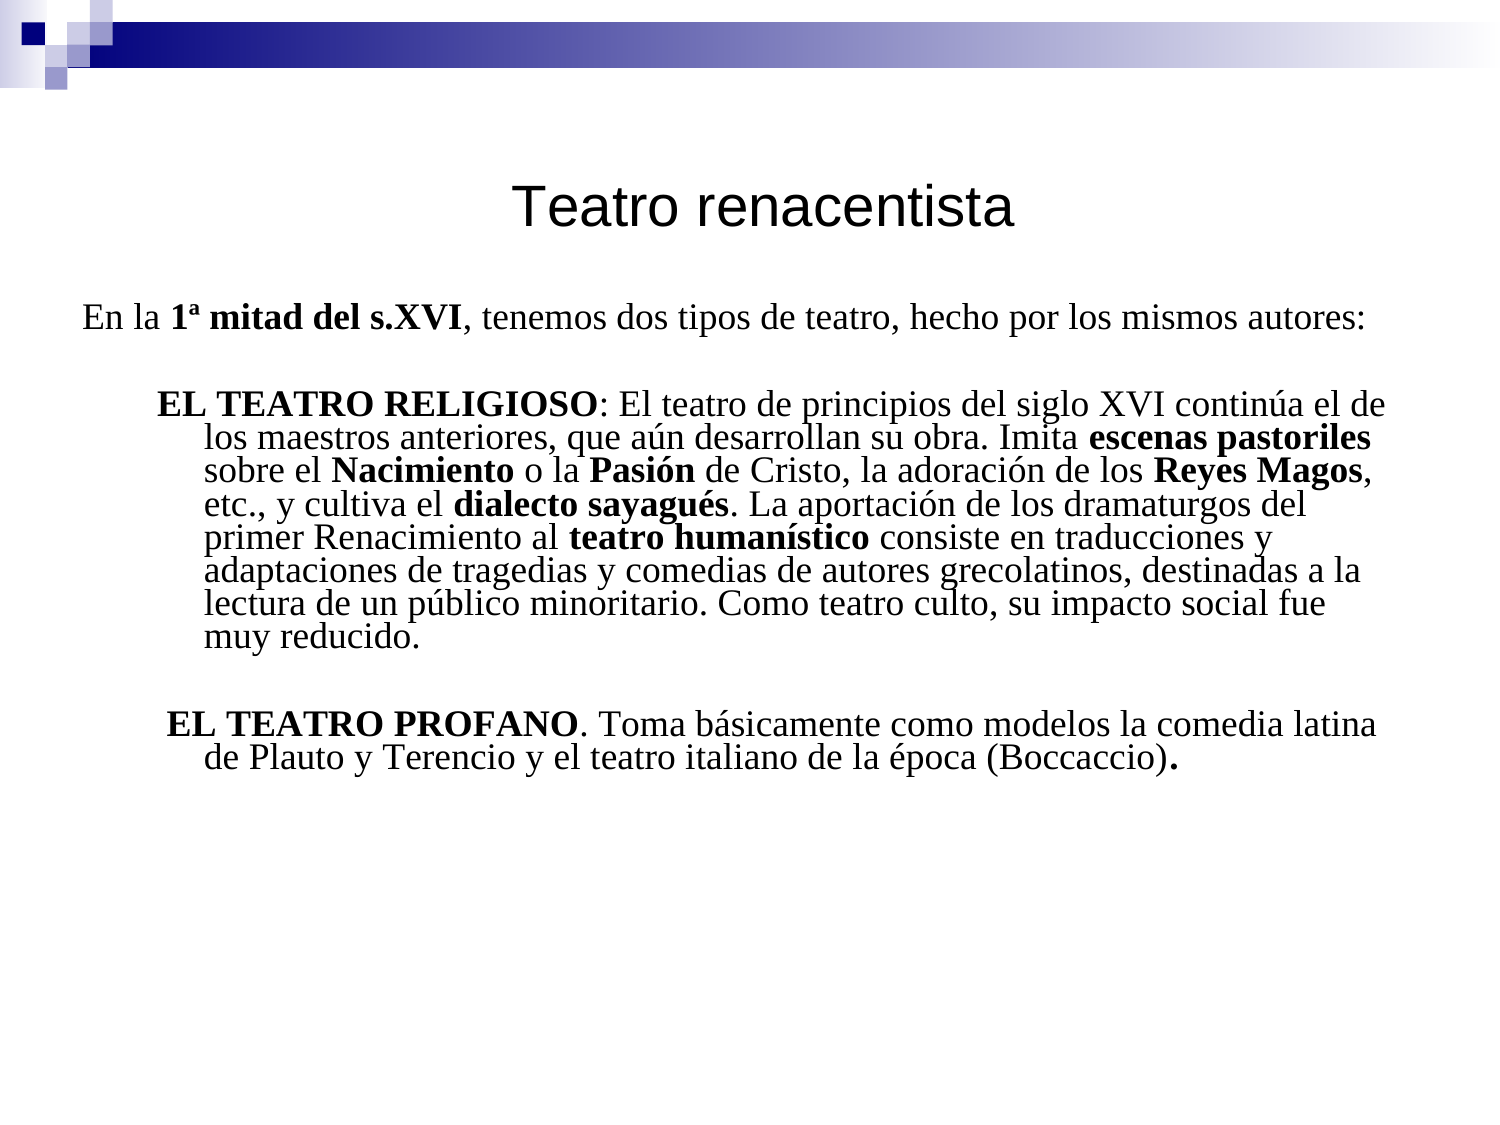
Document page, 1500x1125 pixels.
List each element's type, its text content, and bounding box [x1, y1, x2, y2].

title Teatro renacentista [88, 118, 1439, 296]
list En la 1ª mitad del s.XVI, tenemos dos tipos de teatro, hecho por los mismos autores: EL TEATRO RELIGIOSO: El teatro de principios del siglo XVI continúa el de los maestros anteriores, que aún desarrollan su obra. Imita escenas pastoriles sobre el Nacimiento o la Pasión de Cristo, la adoración de los Reyes Magos, etc., y cultiva el dialecto sayagués. La aportación de los dramaturgos del primer Renacimiento al teatro humanístico consiste en traducciones y adaptaciones de tragedias y comedias de autores grecolatinos, destinadas a la lectura de un público minoritario. Como teatro culto, su impacto social fue muy reducido. EL TEATRO PROFANO. Toma básicamente como modelos la comedia latina de Plauto y Terencio y el teatro italiano de la época (Boccaccio). [67, 295, 1418, 1083]
